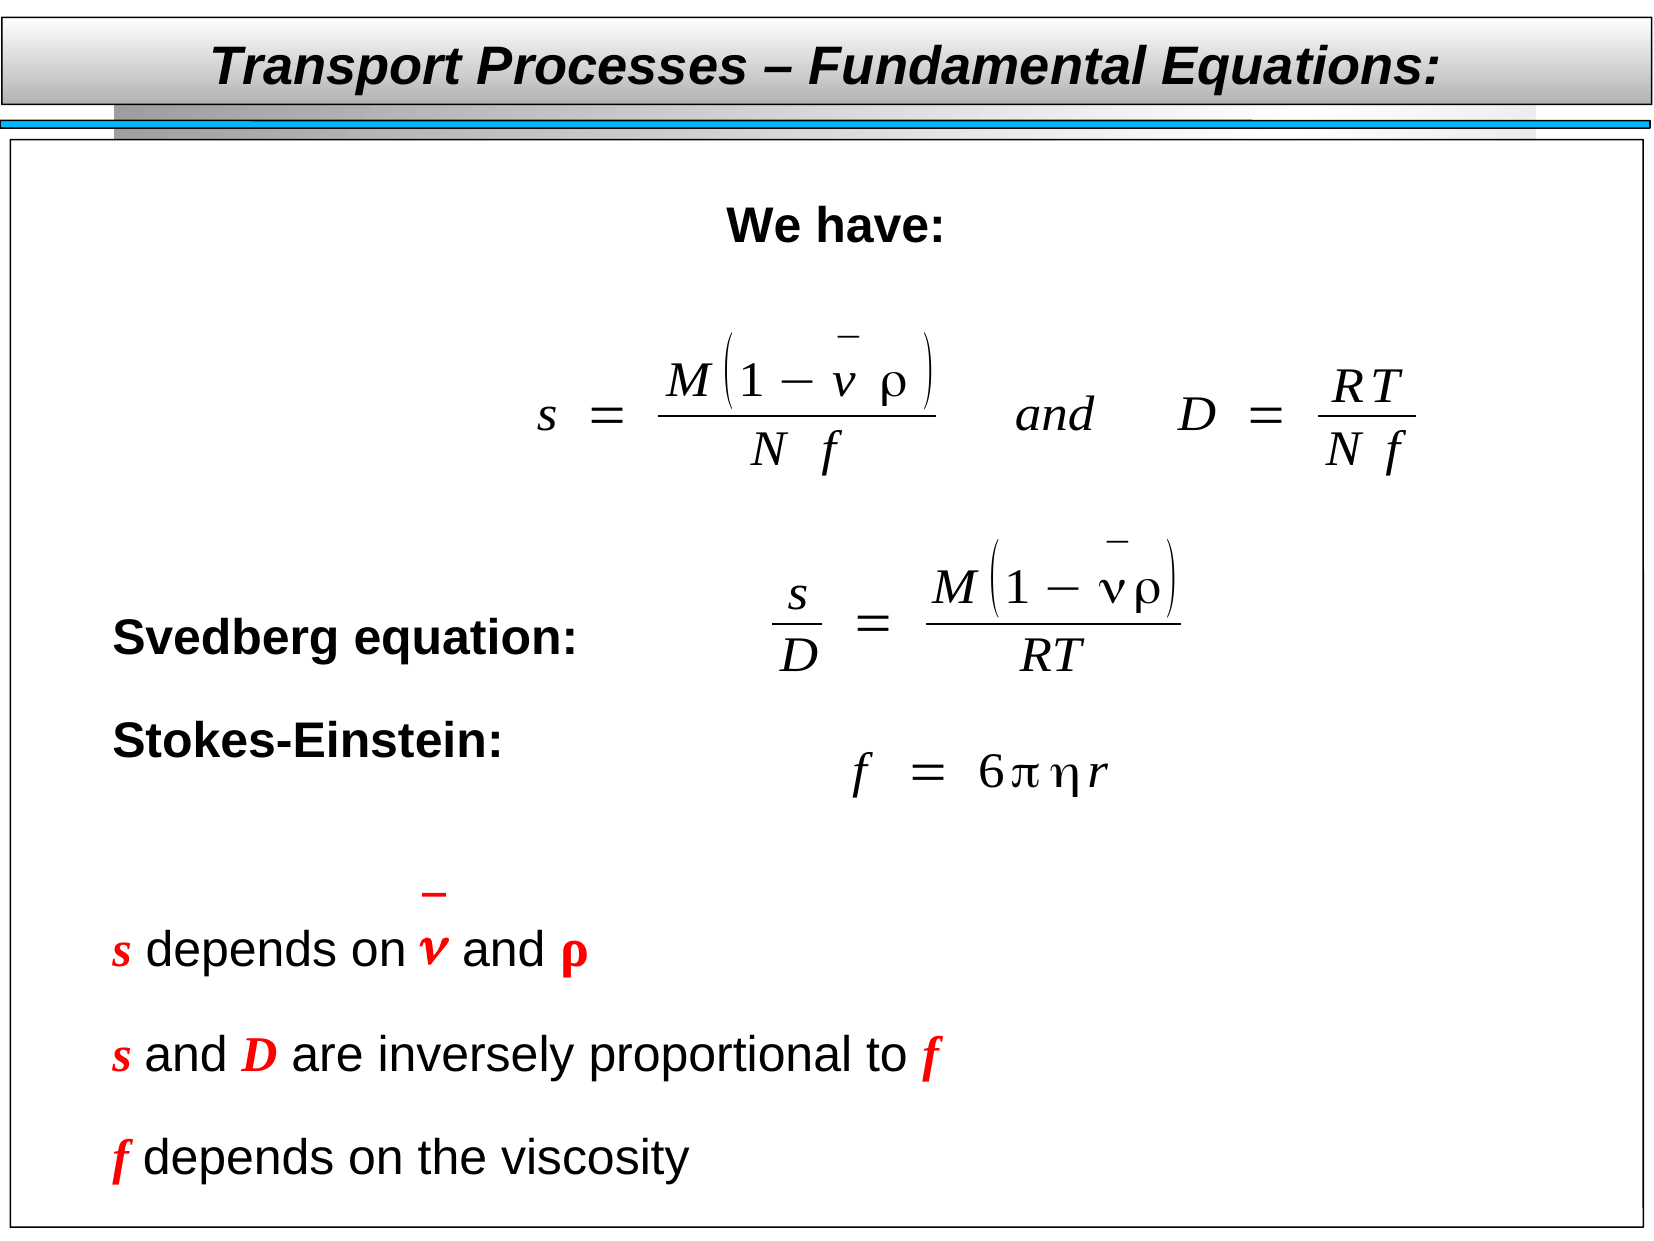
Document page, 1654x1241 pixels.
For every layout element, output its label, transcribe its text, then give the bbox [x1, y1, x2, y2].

text_box We have: Svedberg equation: Stokes-Einstein: s depends on and ρ s and D are inversely proportional to f f depends on the viscosity [76, 197, 1561, 1186]
chart [527, 330, 1426, 800]
text_box Transport Processes – Fundamental Equations: [1, 17, 1652, 105]
chart [407, 890, 454, 967]
text_box [0, 120, 1651, 129]
text_box [10, 139, 1644, 1228]
